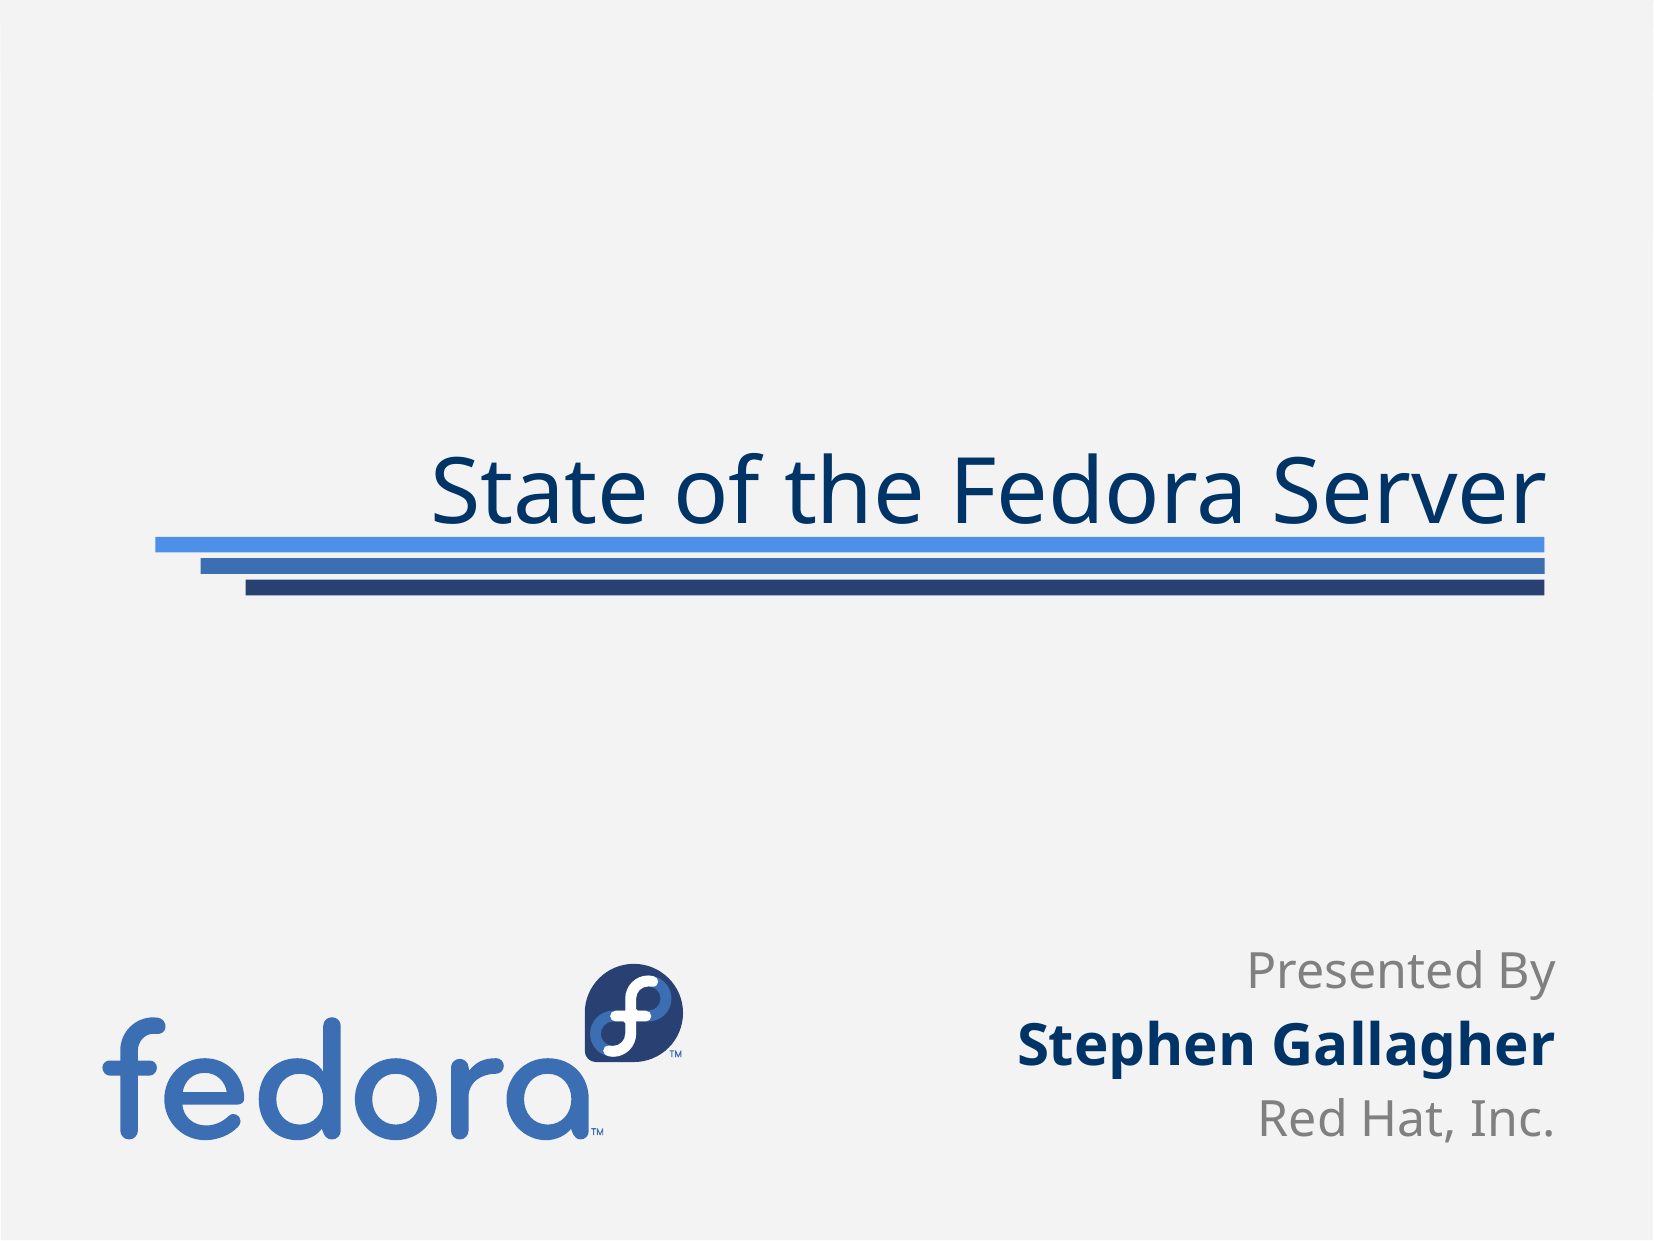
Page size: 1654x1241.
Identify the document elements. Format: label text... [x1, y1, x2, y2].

text_box Presented By Stephen Gallagher Red Hat, Inc. [835, 927, 1571, 1234]
title State of the Fedora Server [60, 384, 1549, 592]
picture [19, 881, 766, 1223]
